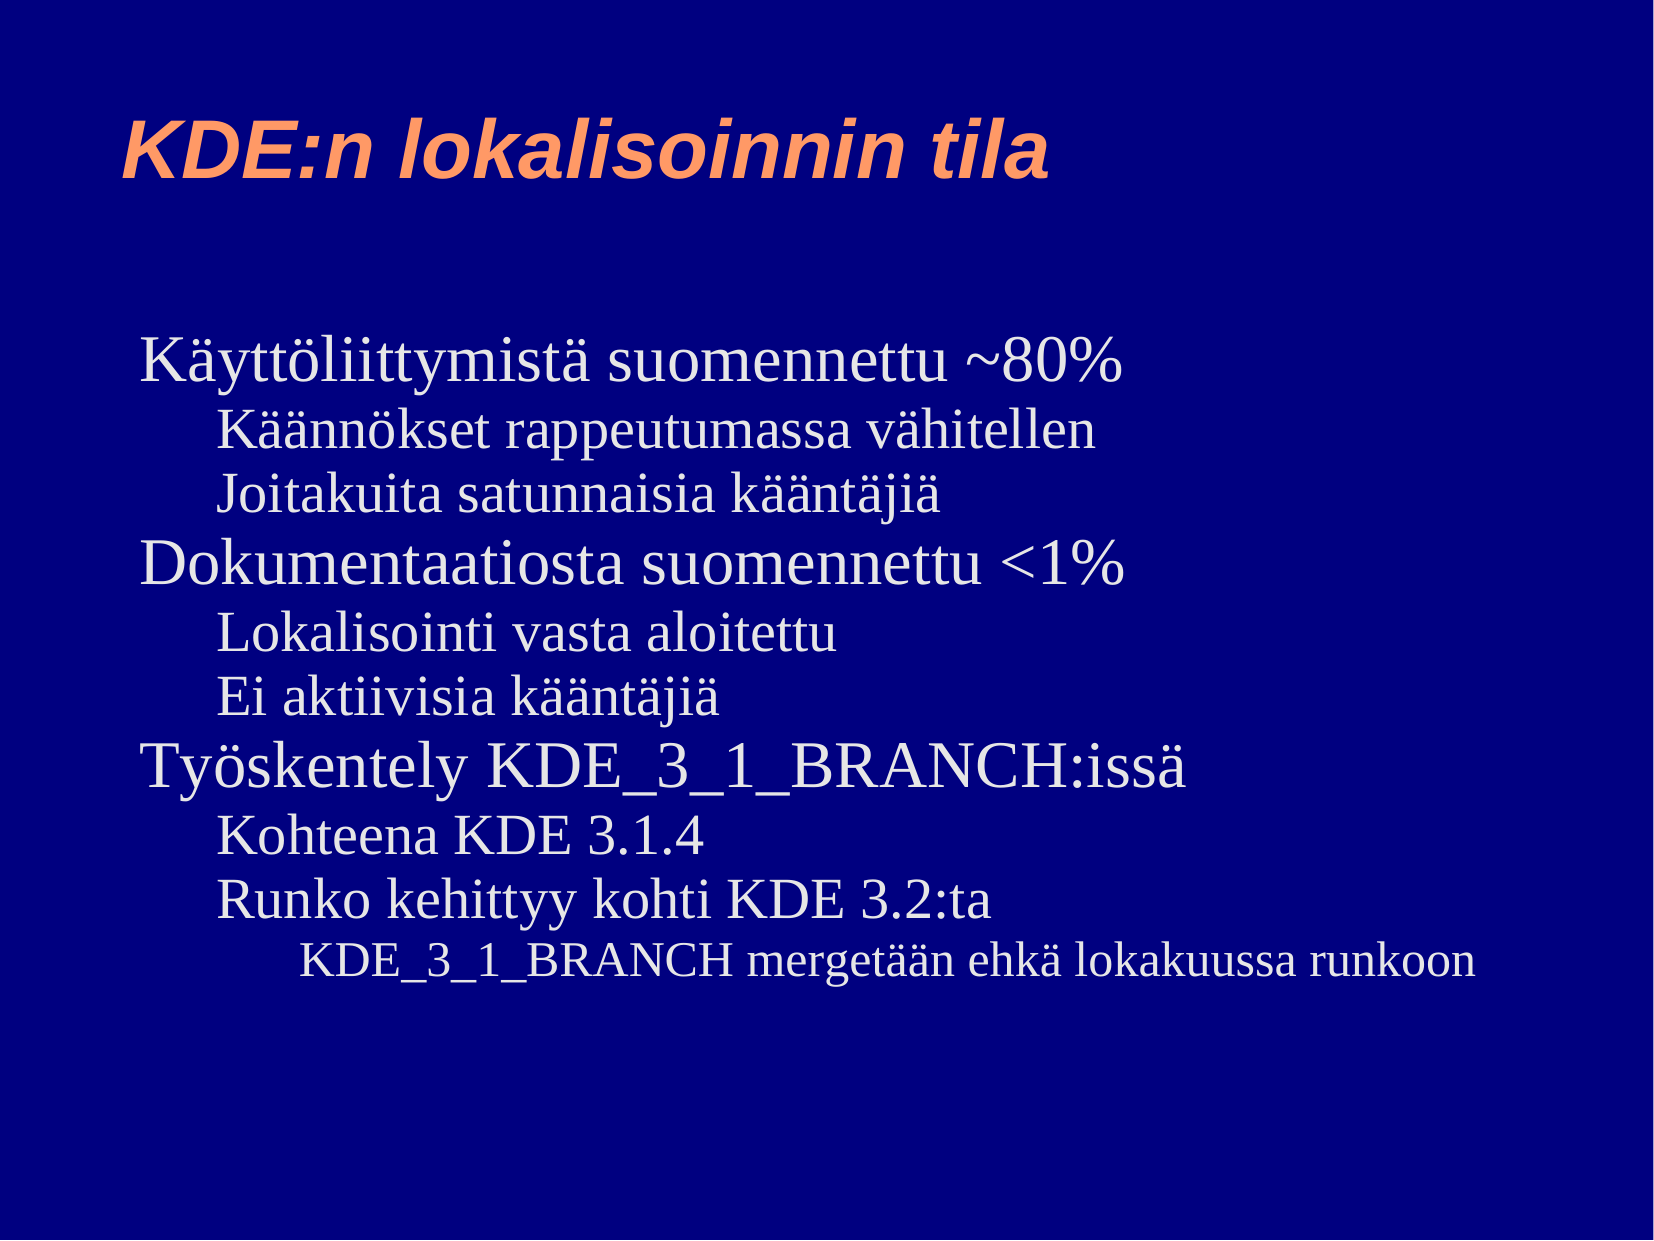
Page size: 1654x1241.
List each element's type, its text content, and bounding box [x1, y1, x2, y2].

text_box [118, 927, 1533, 1069]
text_box [121, 326, 1536, 544]
text_box [121, 562, 1536, 926]
list Käyttöliittymistä suomennettu ~80% Käännökset rappeutumassa vähitellen Joitakuita satunnaisia kääntäjiä Dokumentaatiosta suomennettu <1% Lokalisointi vasta aloitettu Ei aktiivisia kääntäjiä Työskentely KDE_3_1_BRANCH:issä Kohteena KDE 3.1.4 Runko kehittyy kohti KDE 3.2:ta KDE_3_1_BRANCH mergetään ehkä lokakuussa runkoon [121, 322, 1561, 1146]
title KDE:n lokalisoinnin tila [121, 46, 1534, 254]
